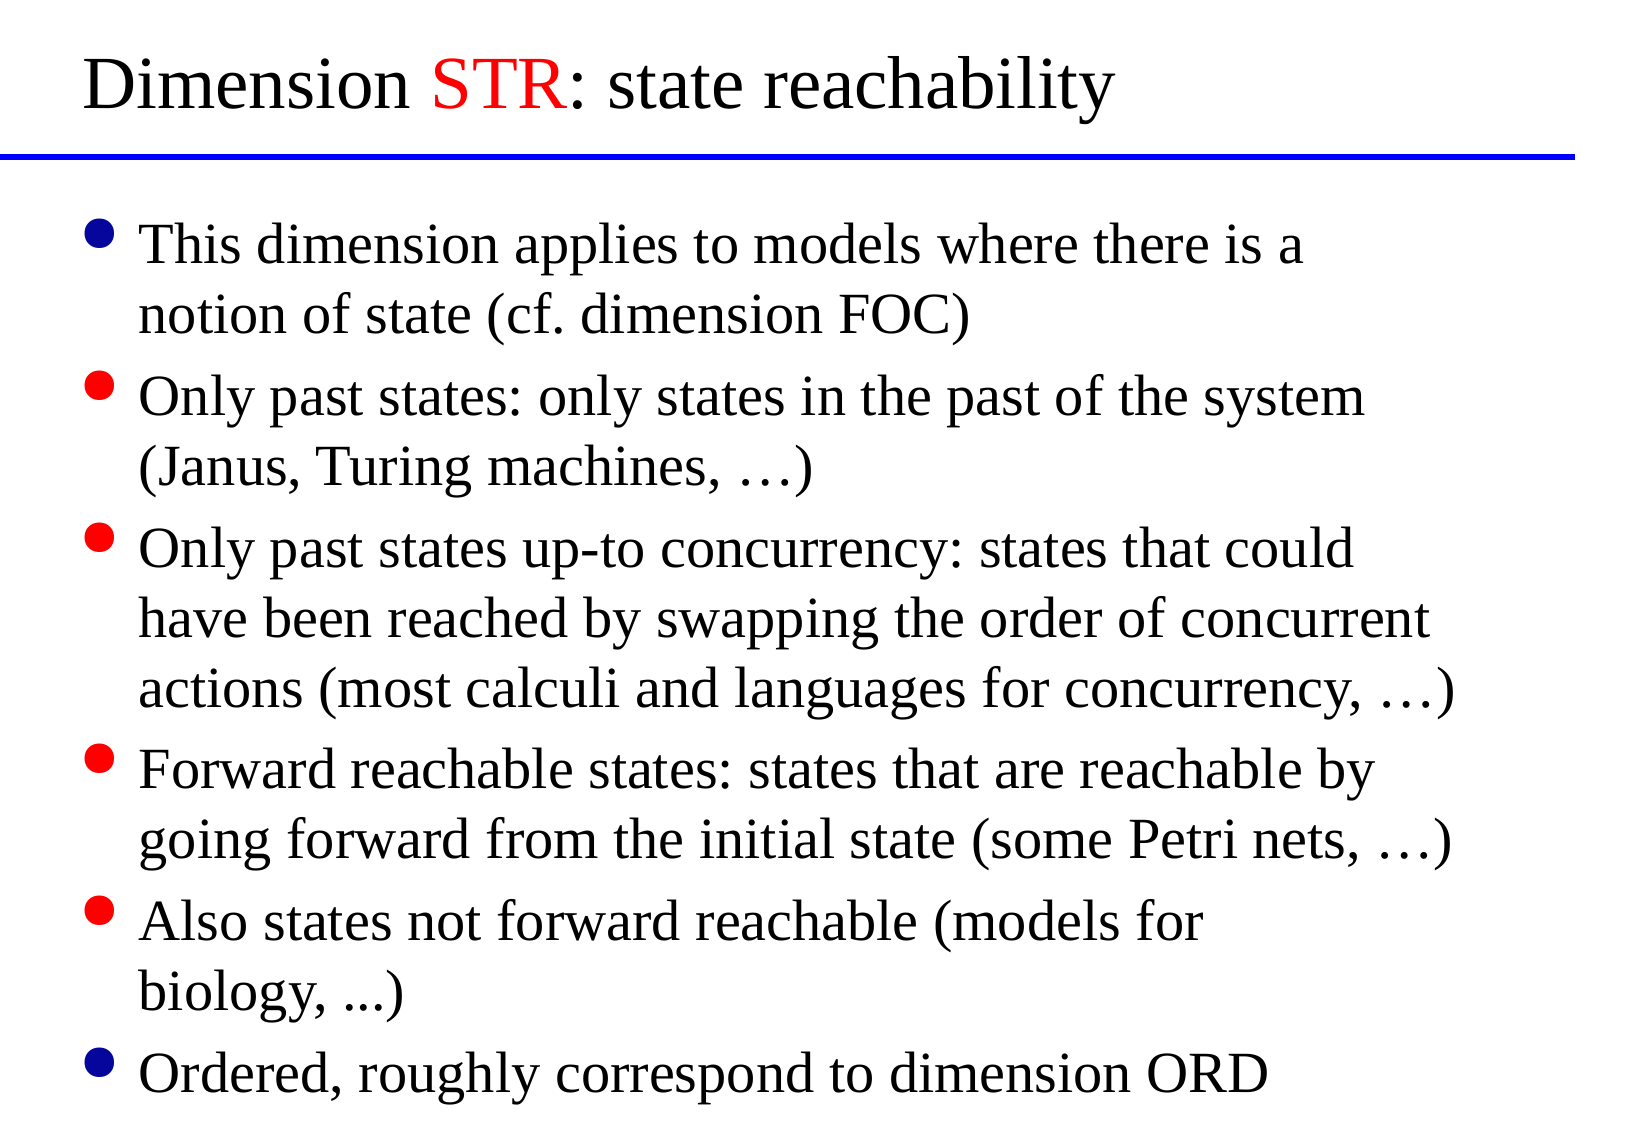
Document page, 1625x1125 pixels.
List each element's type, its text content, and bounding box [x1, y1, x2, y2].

list This dimension applies to models where there is a notion of state (cf. dimension FOC) Only past states: only states in the past of the system (Janus, Turing machines, …) Only past states up-to concurrency: states that could have been reached by swapping the order of concurrent actions (most calculi and languages for concurrency, …) Forward reachable states: states that are reachable by going forward from the initial state (some Petri nets, …) Also states not forward reachable (models for biology, ...) Ordered, roughly correspond to dimension ORD [67, 198, 1478, 1061]
title Dimension STR: state reachability [67, 27, 1544, 131]
